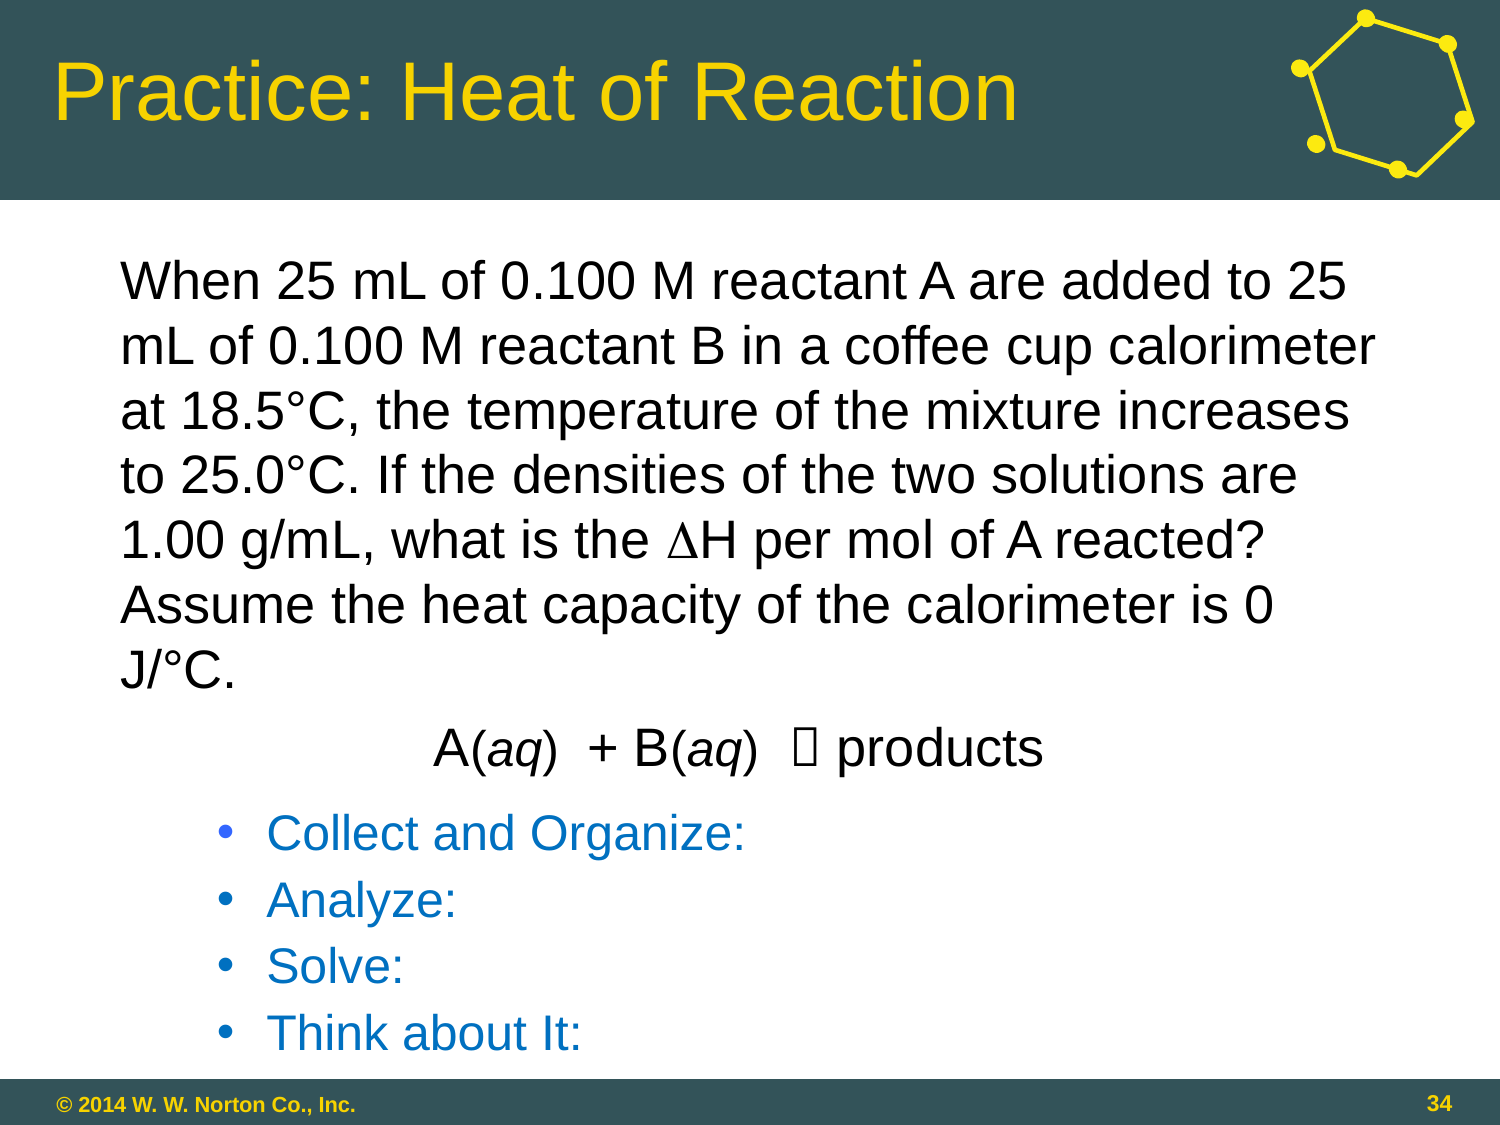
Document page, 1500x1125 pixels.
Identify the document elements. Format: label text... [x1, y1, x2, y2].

slide_number <number> [1408, 1085, 1468, 1120]
text_box Collect and Organize: Analyze: Solve: Think about It: [162, 799, 969, 1069]
title Practice: Heat of Reaction [37, 0, 1163, 175]
list When 25 mL of 0.100 M reactant A are added to 25 mL of 0.100 M reactant B in a coffee cup calorimeter at 18.5°C, the temperature of the mixture increases to 25.0°C. If the densities of the two solutions are 1.00 g/mL, what is the DH per mol of A reacted? Assume the heat capacity of the calorimeter is 0 J/°C. A(aq) + B(aq)  products [75, 237, 1419, 925]
